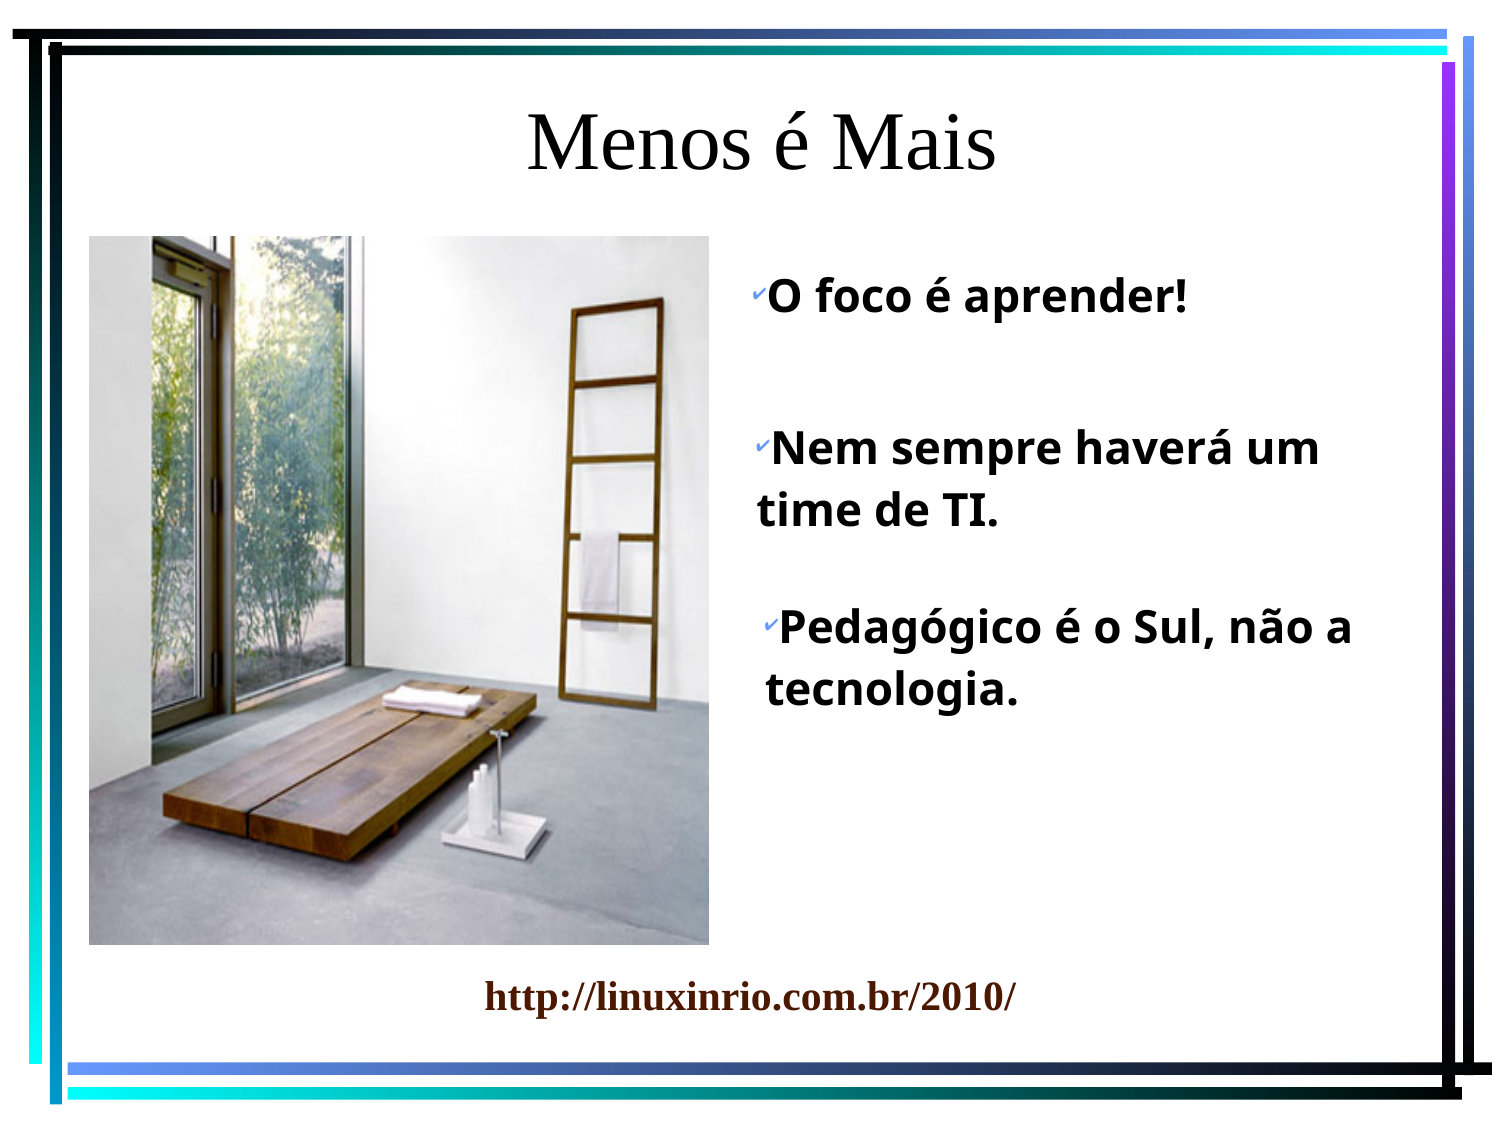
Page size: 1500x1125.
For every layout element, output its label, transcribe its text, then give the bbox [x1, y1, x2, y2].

text_box Nem sempre haverá um time de TI. [741, 407, 1418, 530]
text_box O foco é aprender! [738, 256, 1418, 325]
text_box http://linuxinrio.com.br/2010/ [419, 957, 1032, 1029]
picture [0, 0, 1500, 1125]
title Menos é Mais [125, 87, 1401, 213]
text_box Pedagógico é o Sul, não a tecnologia. [750, 587, 1447, 709]
